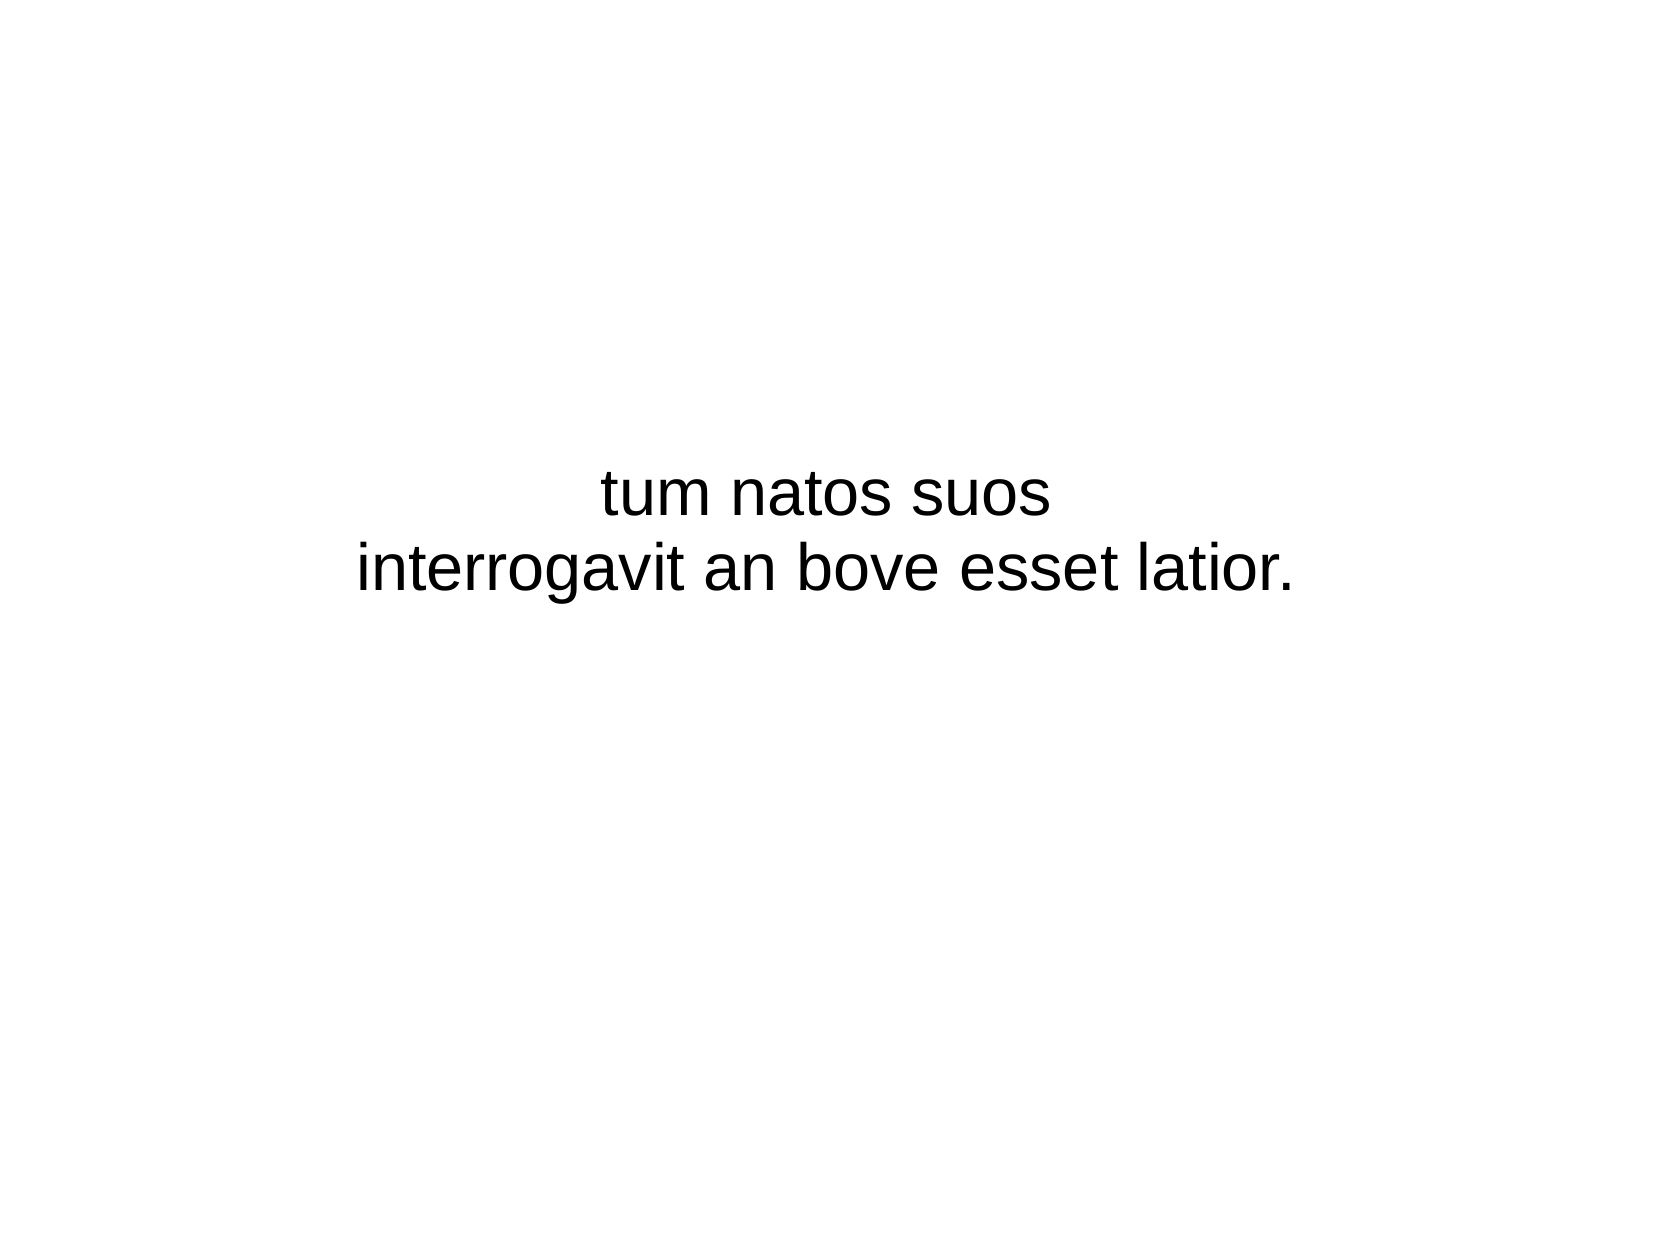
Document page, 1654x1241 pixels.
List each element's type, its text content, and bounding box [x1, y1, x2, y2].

subtitle tum natos suos interrogavit an bove esset latior. [82, 49, 1571, 1010]
